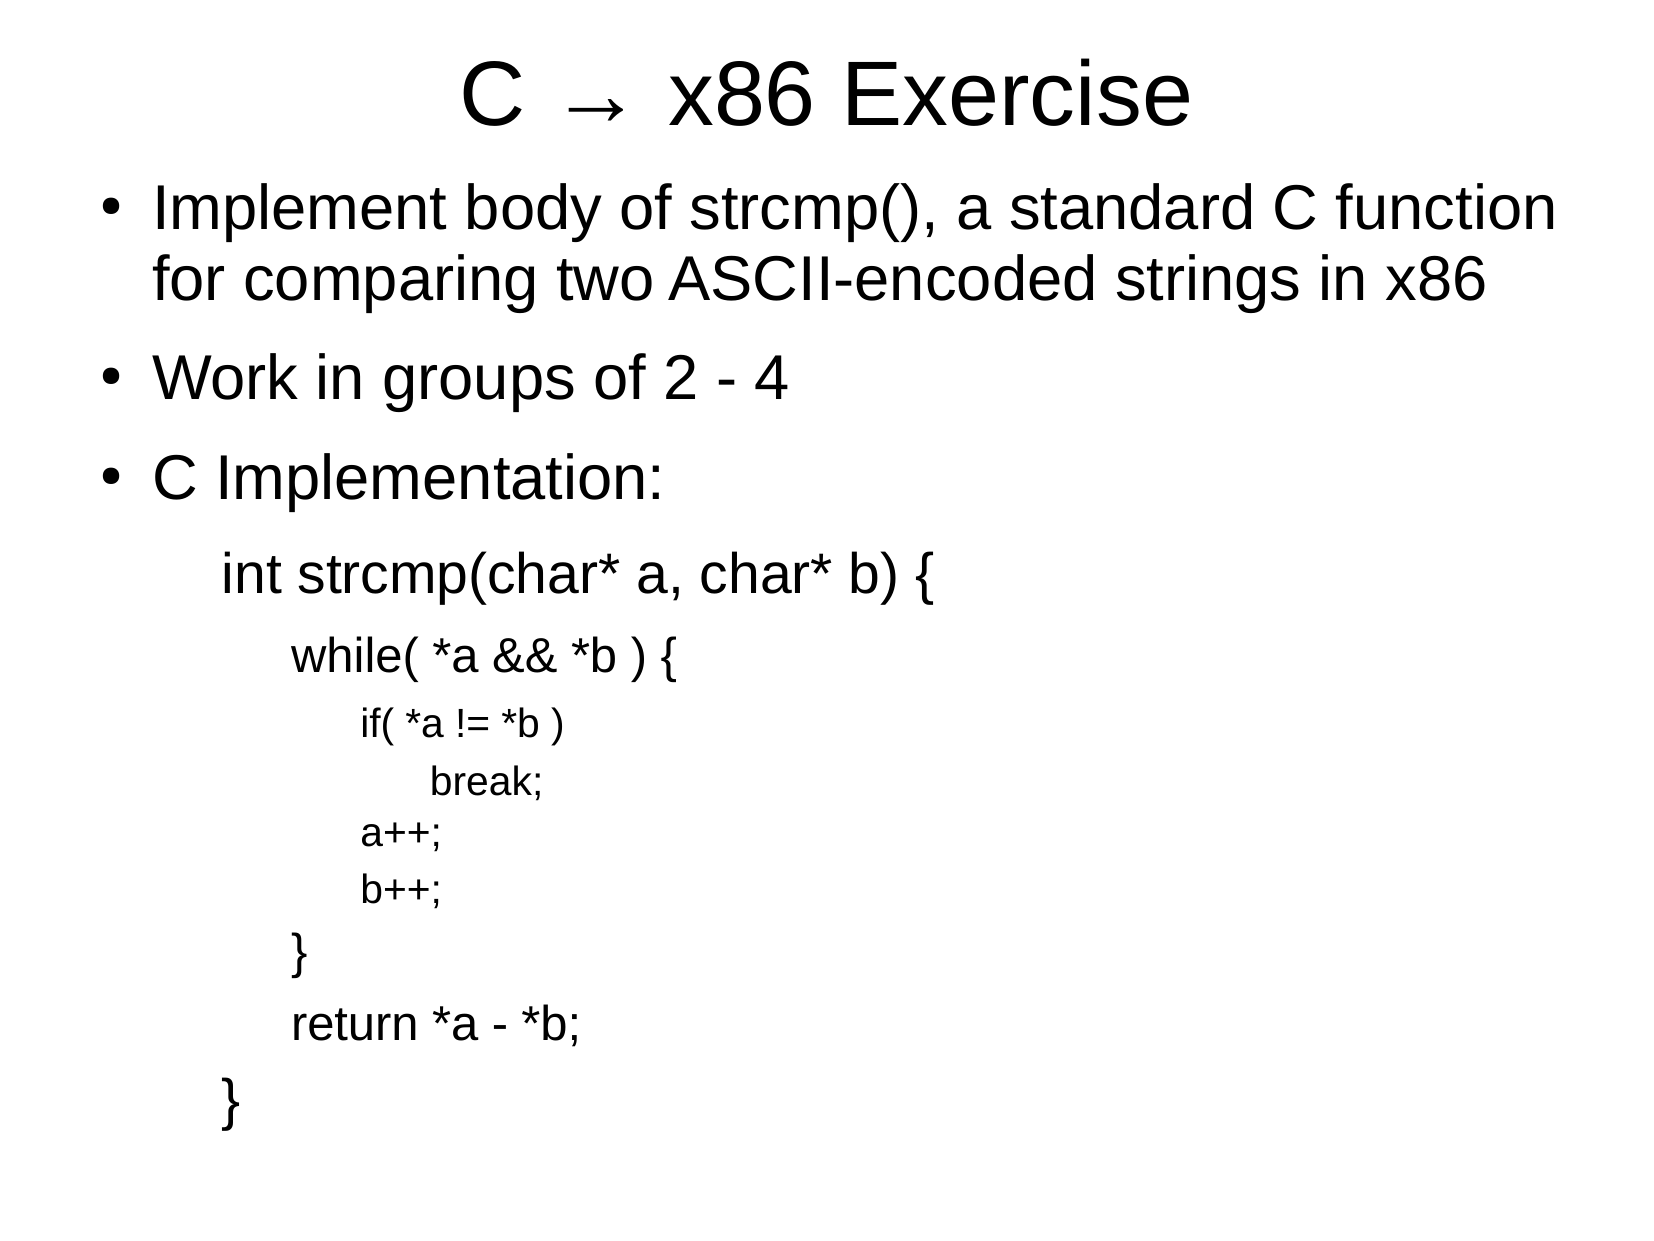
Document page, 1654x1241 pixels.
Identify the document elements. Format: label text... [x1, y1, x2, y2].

list Implement body of strcmp(), a standard C function for comparing two ASCII-encoded strings in x86 Work in groups of 2 - 4 C Implementation: int strcmp(char* a, char* b) { while( *a && *b ) { if( *a != *b ) break; a++; b++; } return *a - *b; } [82, 172, 1571, 1201]
title C → x86 Exercise [82, 0, 1571, 172]
